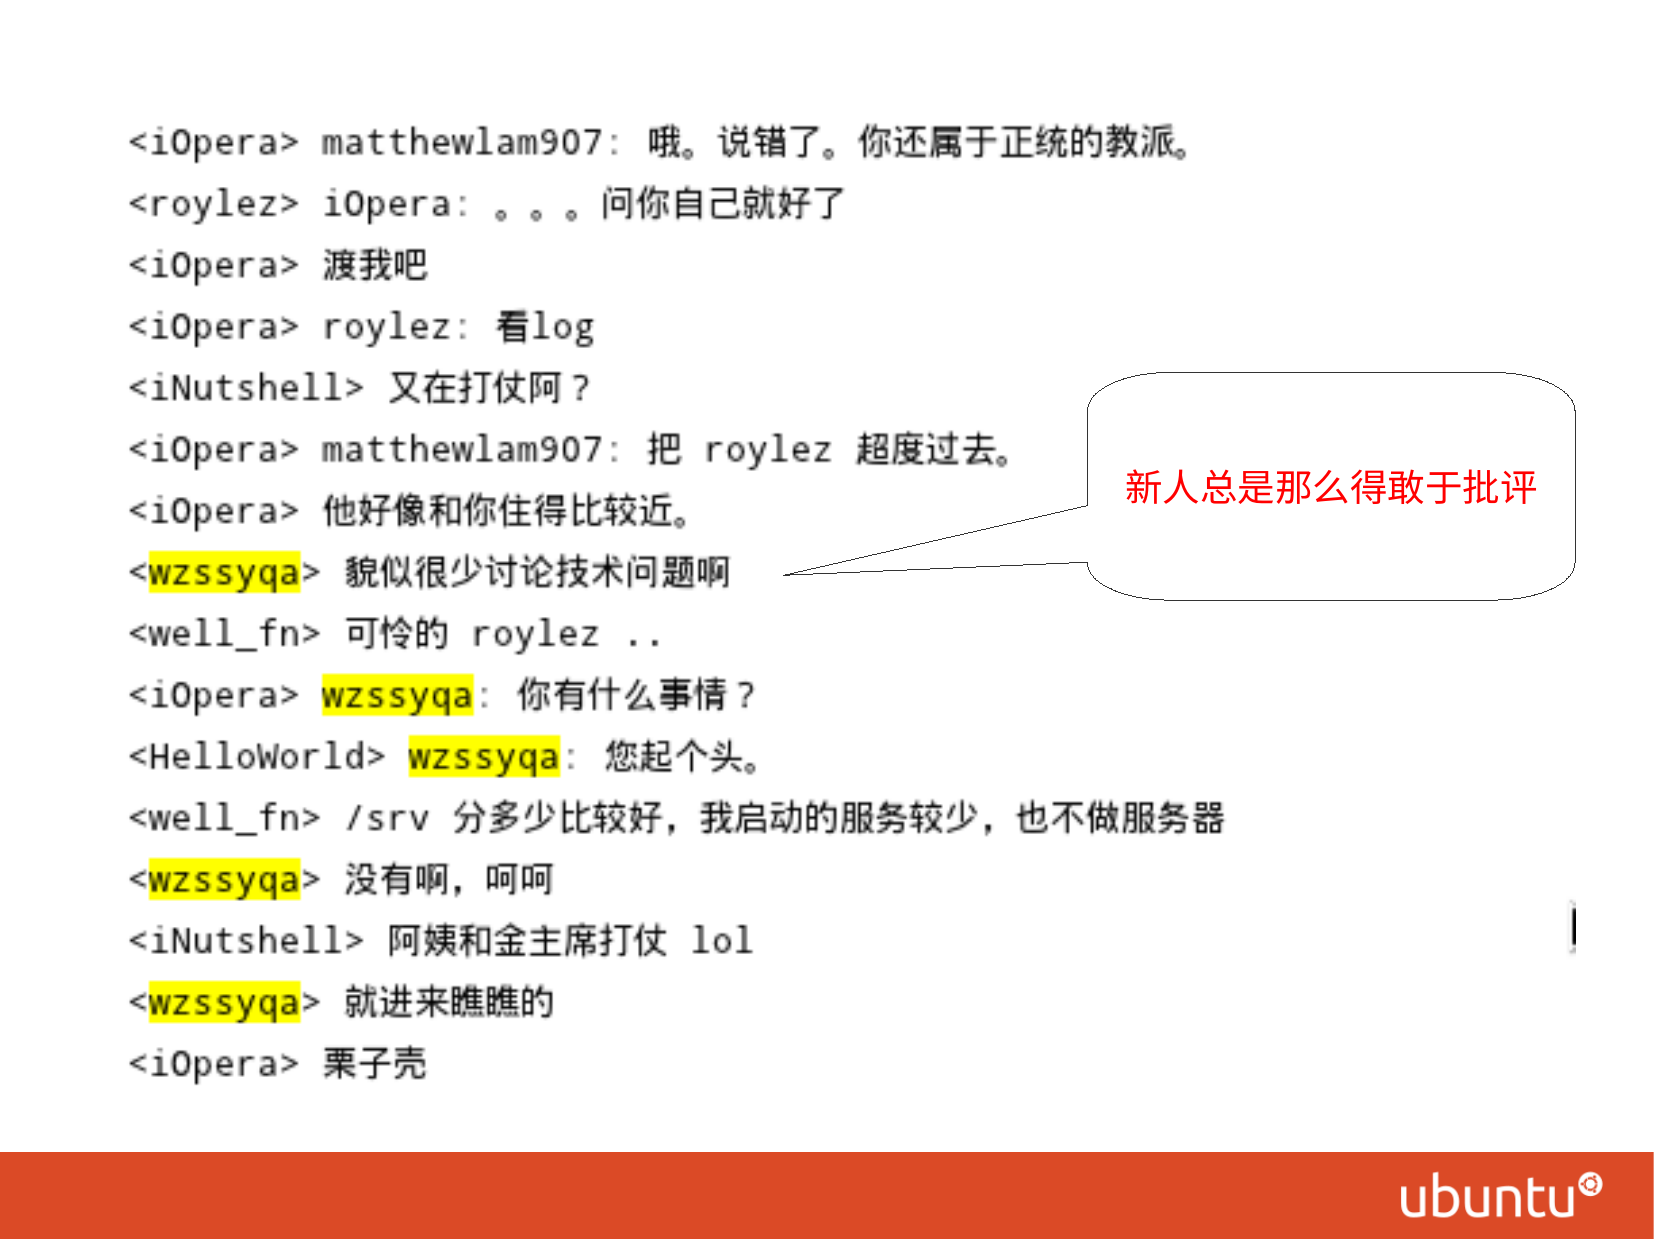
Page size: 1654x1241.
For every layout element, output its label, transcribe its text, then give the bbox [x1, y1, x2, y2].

picture [0, 1152, 1654, 1239]
text_box 新人总是那么得敢于批评 [783, 372, 1576, 601]
picture [112, 119, 1576, 1088]
